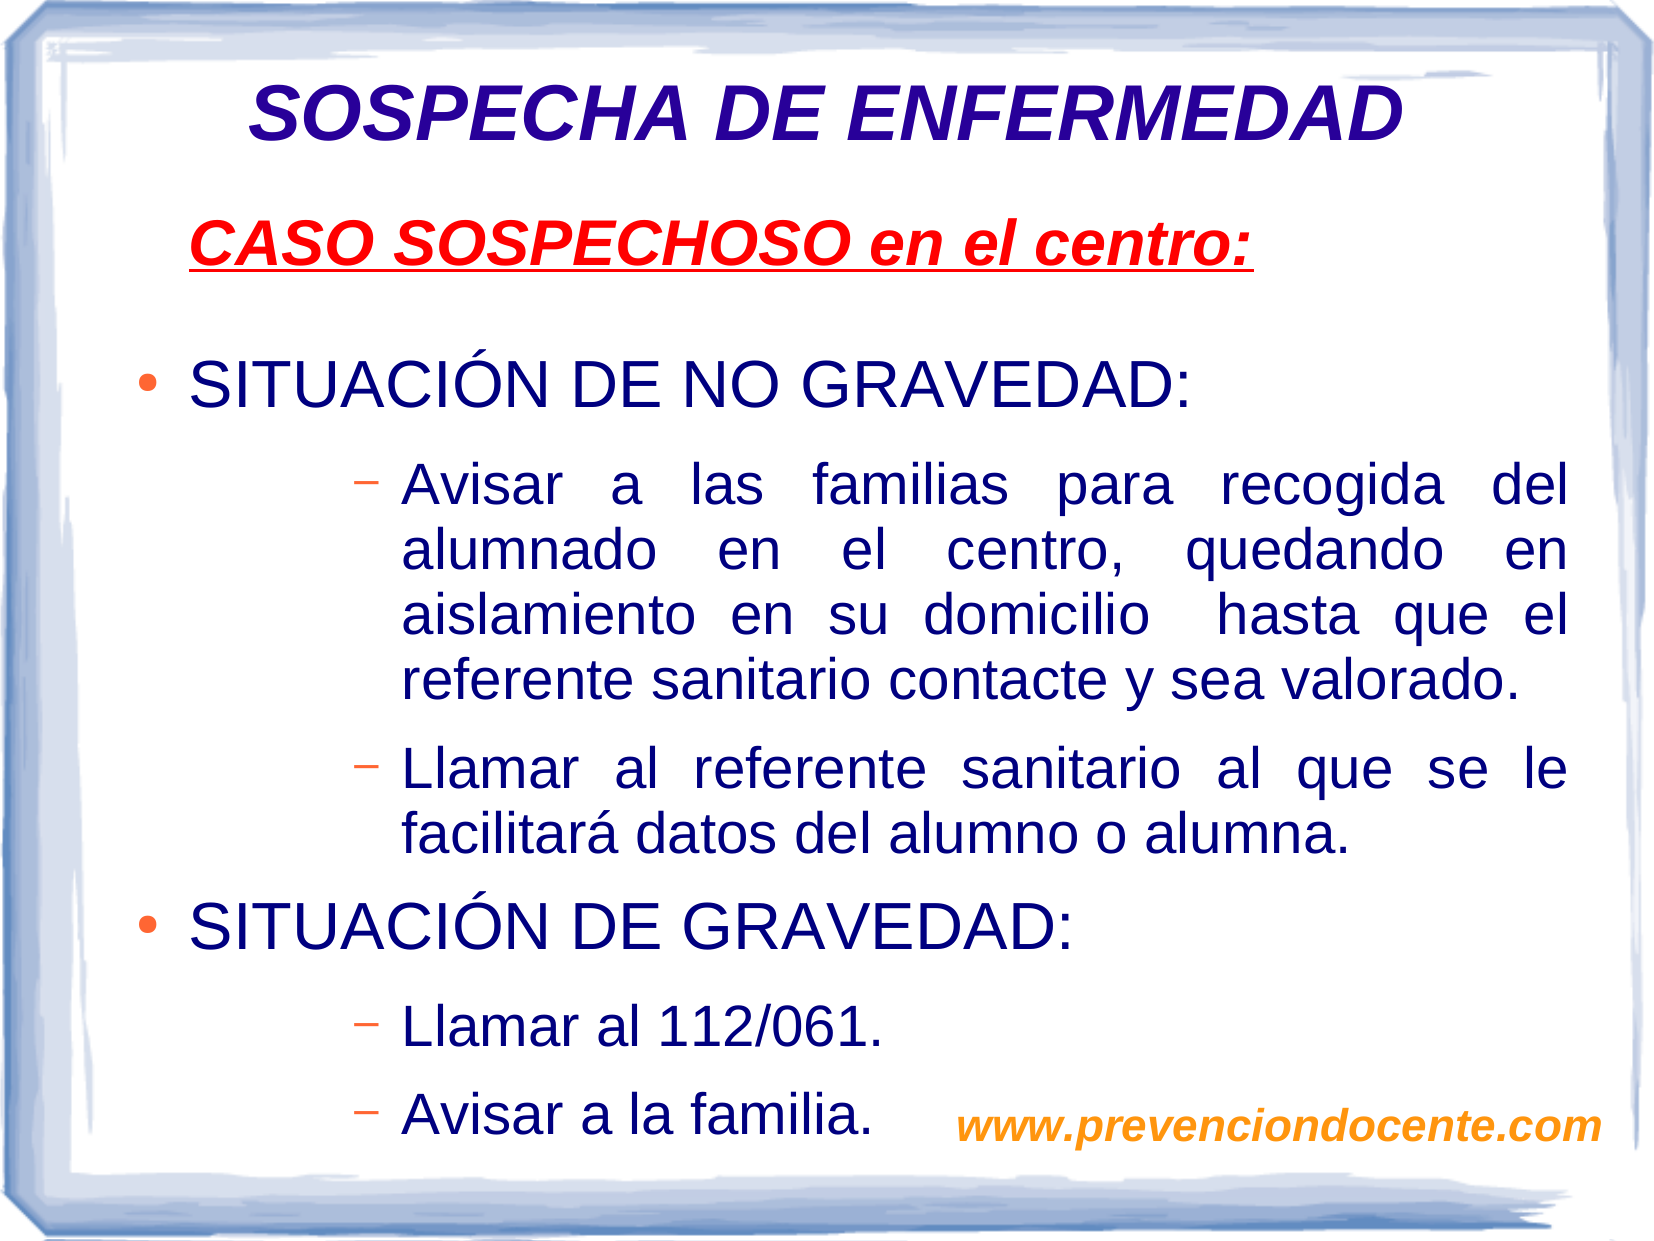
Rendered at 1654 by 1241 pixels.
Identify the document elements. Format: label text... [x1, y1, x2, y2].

text_box www.prevenciondocente.com [885, 1099, 1604, 1152]
list CASO SOSPECHOSO en el centro: SITUACIÓN DE NO GRAVEDAD: Avisar a las familias para recogida del alumnado en el centro, quedando en aislamiento en su domicilio hasta que el referente sanitario contacte y sea valorado. Llamar al referente sanitario al que se le facilitará datos del alumno o alumna. SITUACIÓN DE GRAVEDAD: Llamar al 112/061. Avisar a la familia. [118, 206, 1571, 1165]
title SOSPECHA DE ENFERMEDAD [82, 49, 1571, 178]
picture [0, 0, 1654, 1241]
